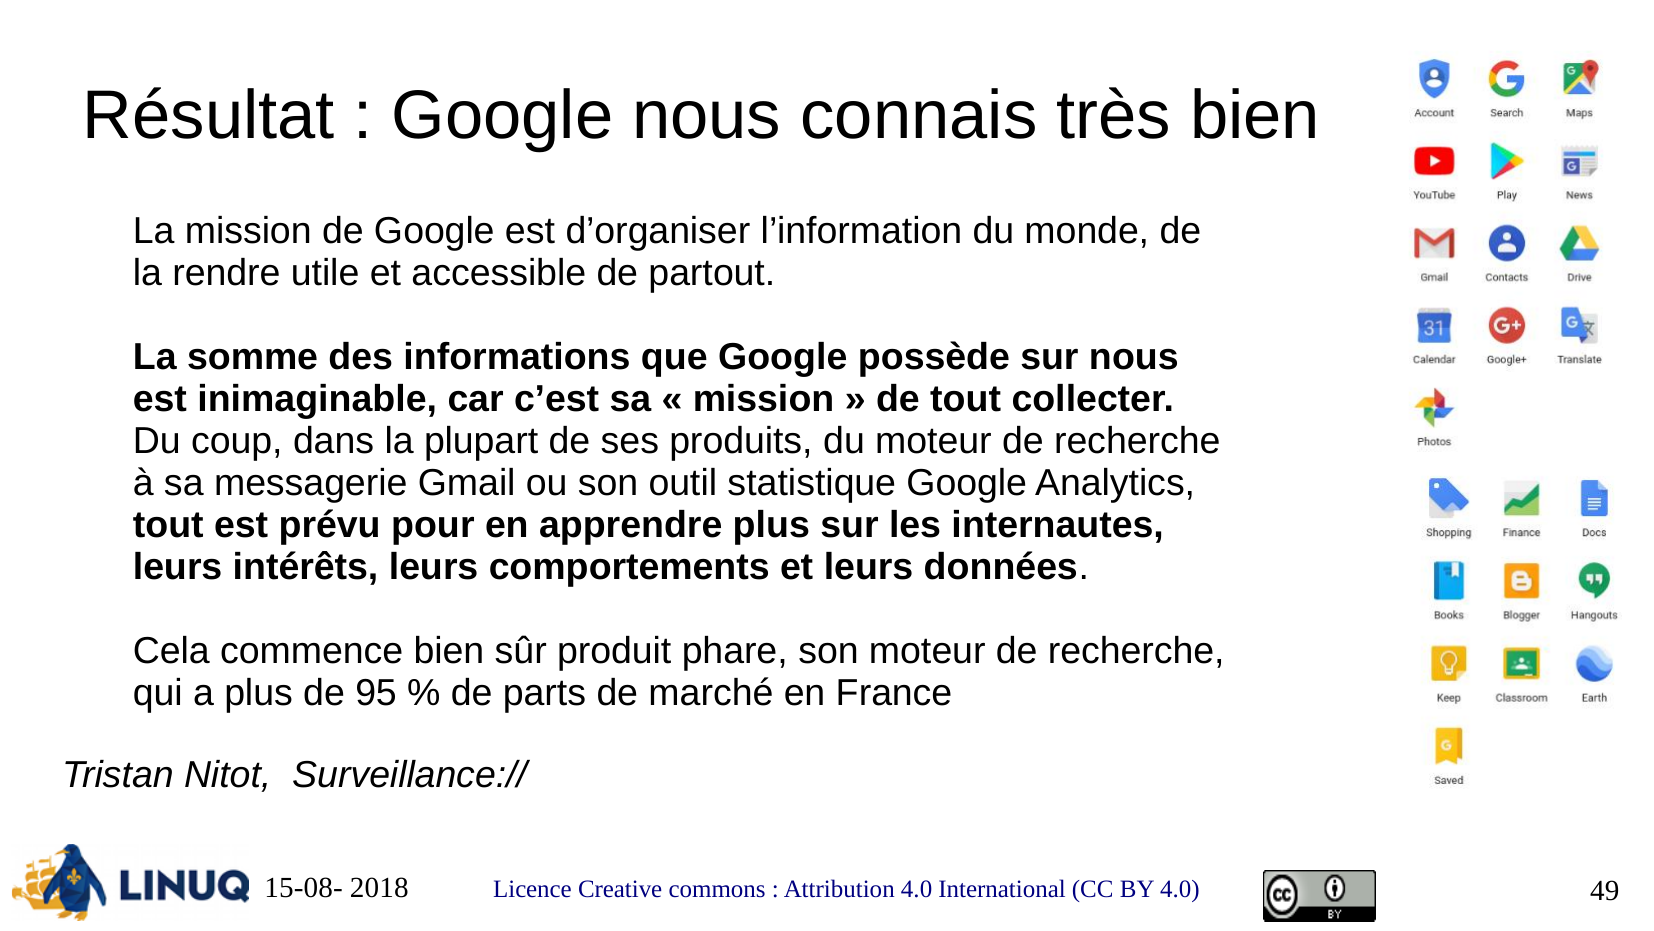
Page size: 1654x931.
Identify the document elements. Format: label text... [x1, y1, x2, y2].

text_box La mission de Google est d’organiser l’information du monde, de la rendre utile et accessible de partout. La somme des informations que Google possède sur nous est inimaginable, car c’est sa « mission » de tout collecter. Du coup, dans la plupart de ses produits, du moteur de recherche à sa messagerie Gmail ou son outil statistique Google Analytics, tout est prévu pour en apprendre plus sur les internautes, leurs intérêts, leurs comportements et leurs données. Cela commence bien sûr produit phare, son moteur de recherche, qui a plus de 95 % de parts de marché en France [118, 201, 1241, 805]
text_box Tristan Nitot, Surveillance:// [47, 746, 555, 804]
picture [11, 844, 249, 921]
picture [1263, 870, 1376, 922]
title Résultat : Google nous connais très bien [82, 37, 1393, 193]
picture [1393, 35, 1630, 813]
